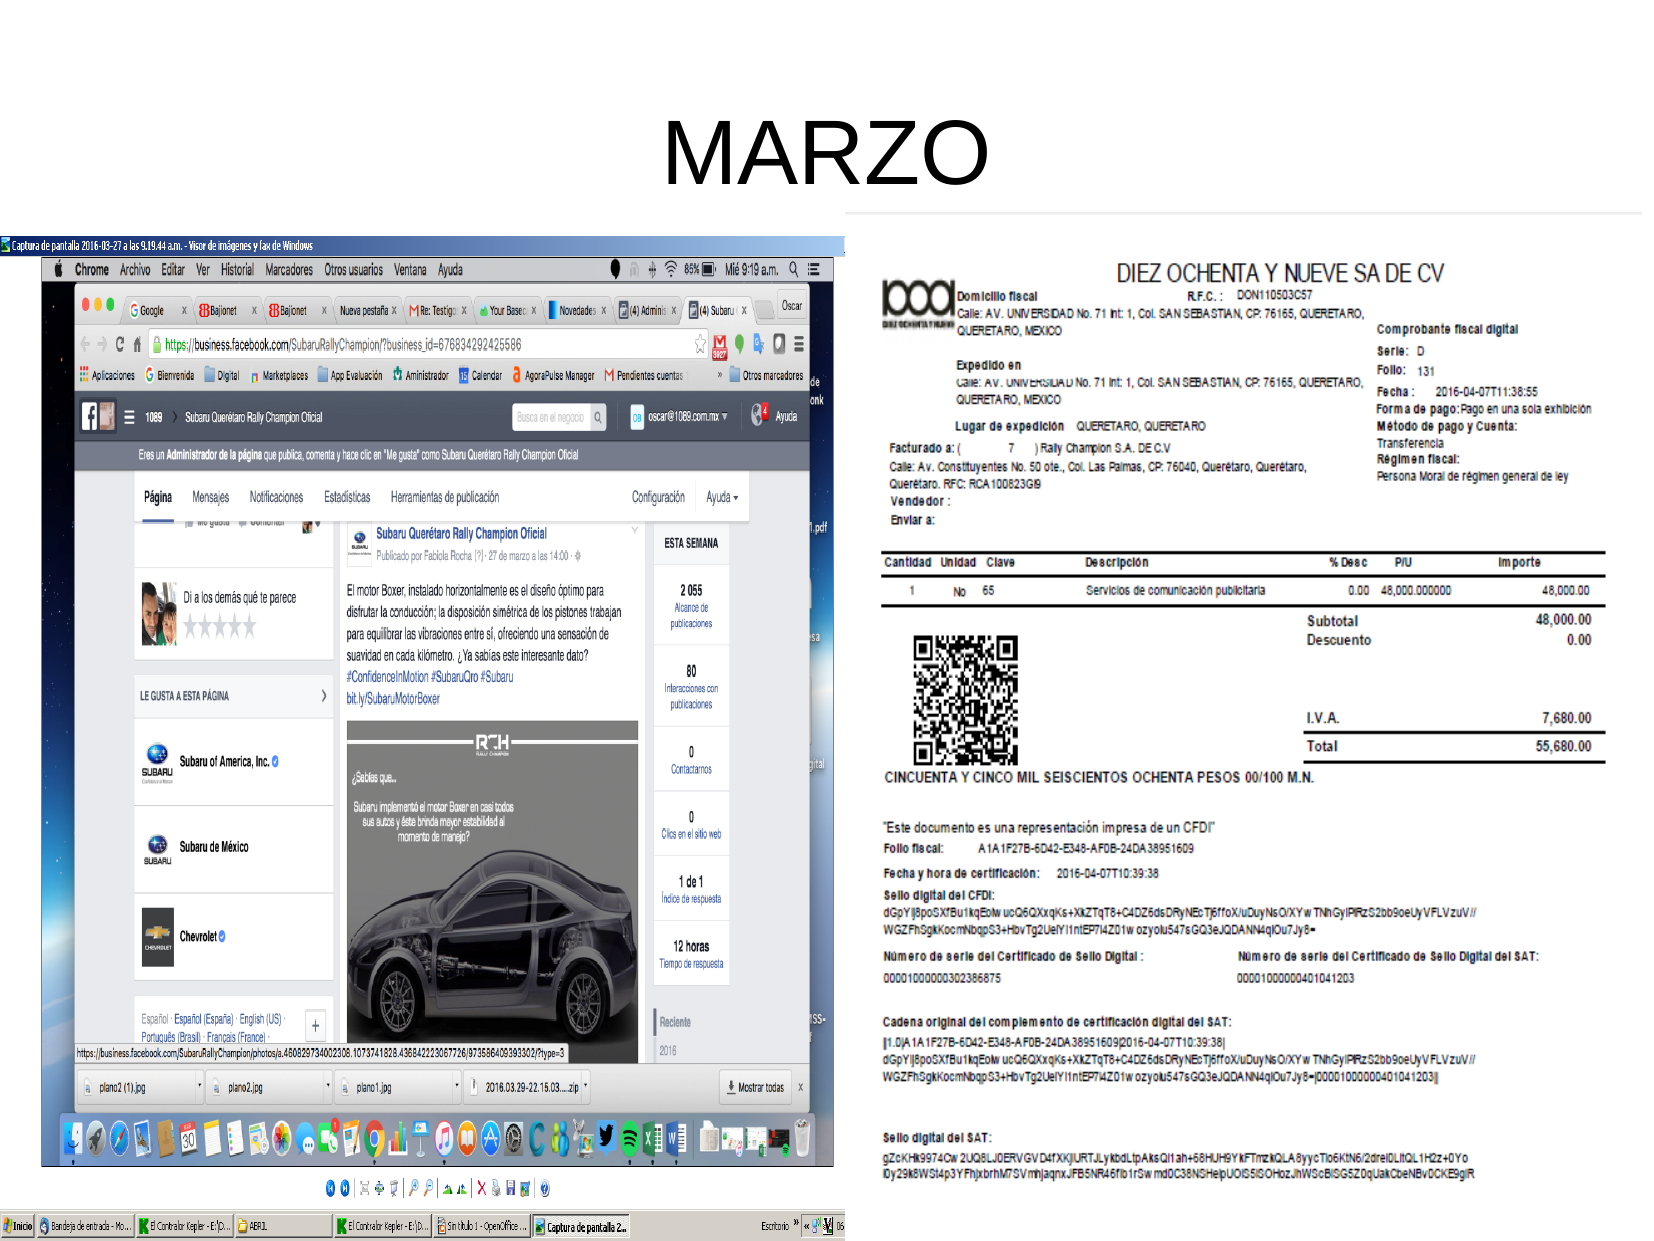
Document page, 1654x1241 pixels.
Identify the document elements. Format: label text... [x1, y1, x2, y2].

title MARZO [82, 49, 1571, 236]
picture [0, 212, 1642, 1241]
